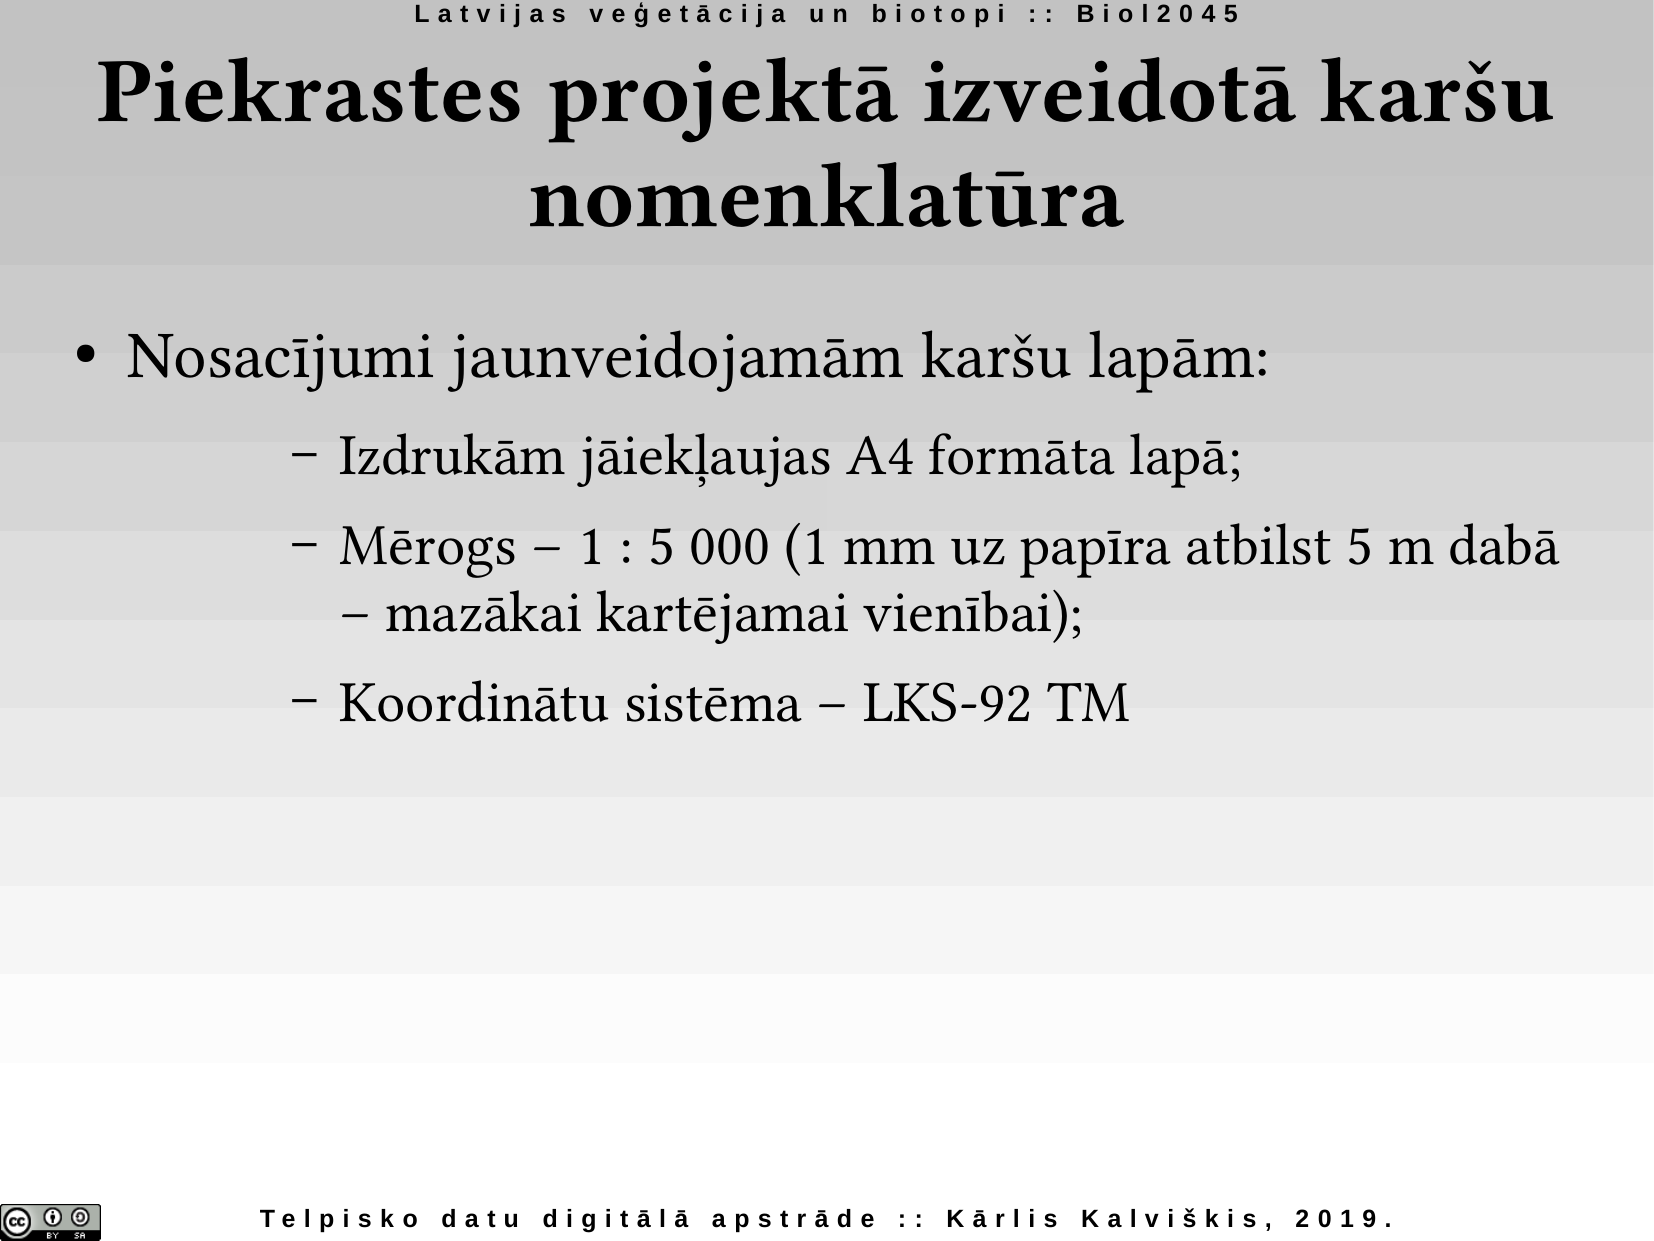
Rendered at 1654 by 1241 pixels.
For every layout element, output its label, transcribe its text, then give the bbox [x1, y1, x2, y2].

picture [0, 287, 1654, 1241]
list Nosacījumi jaunveidojamām karšu lapām: Izdrukām jāiekļaujas A4 formāta lapā; Mērogs – 1 : 5 000 (1 mm uz papīra atbilst 5 m dabā – mazākai kartējamai vienībai); Koordinātu sistēma – LKS-92 TM [56, 317, 1600, 1175]
title Piekrastes projektā izveidotā karšu nomenklatūra [0, 1, 1654, 287]
